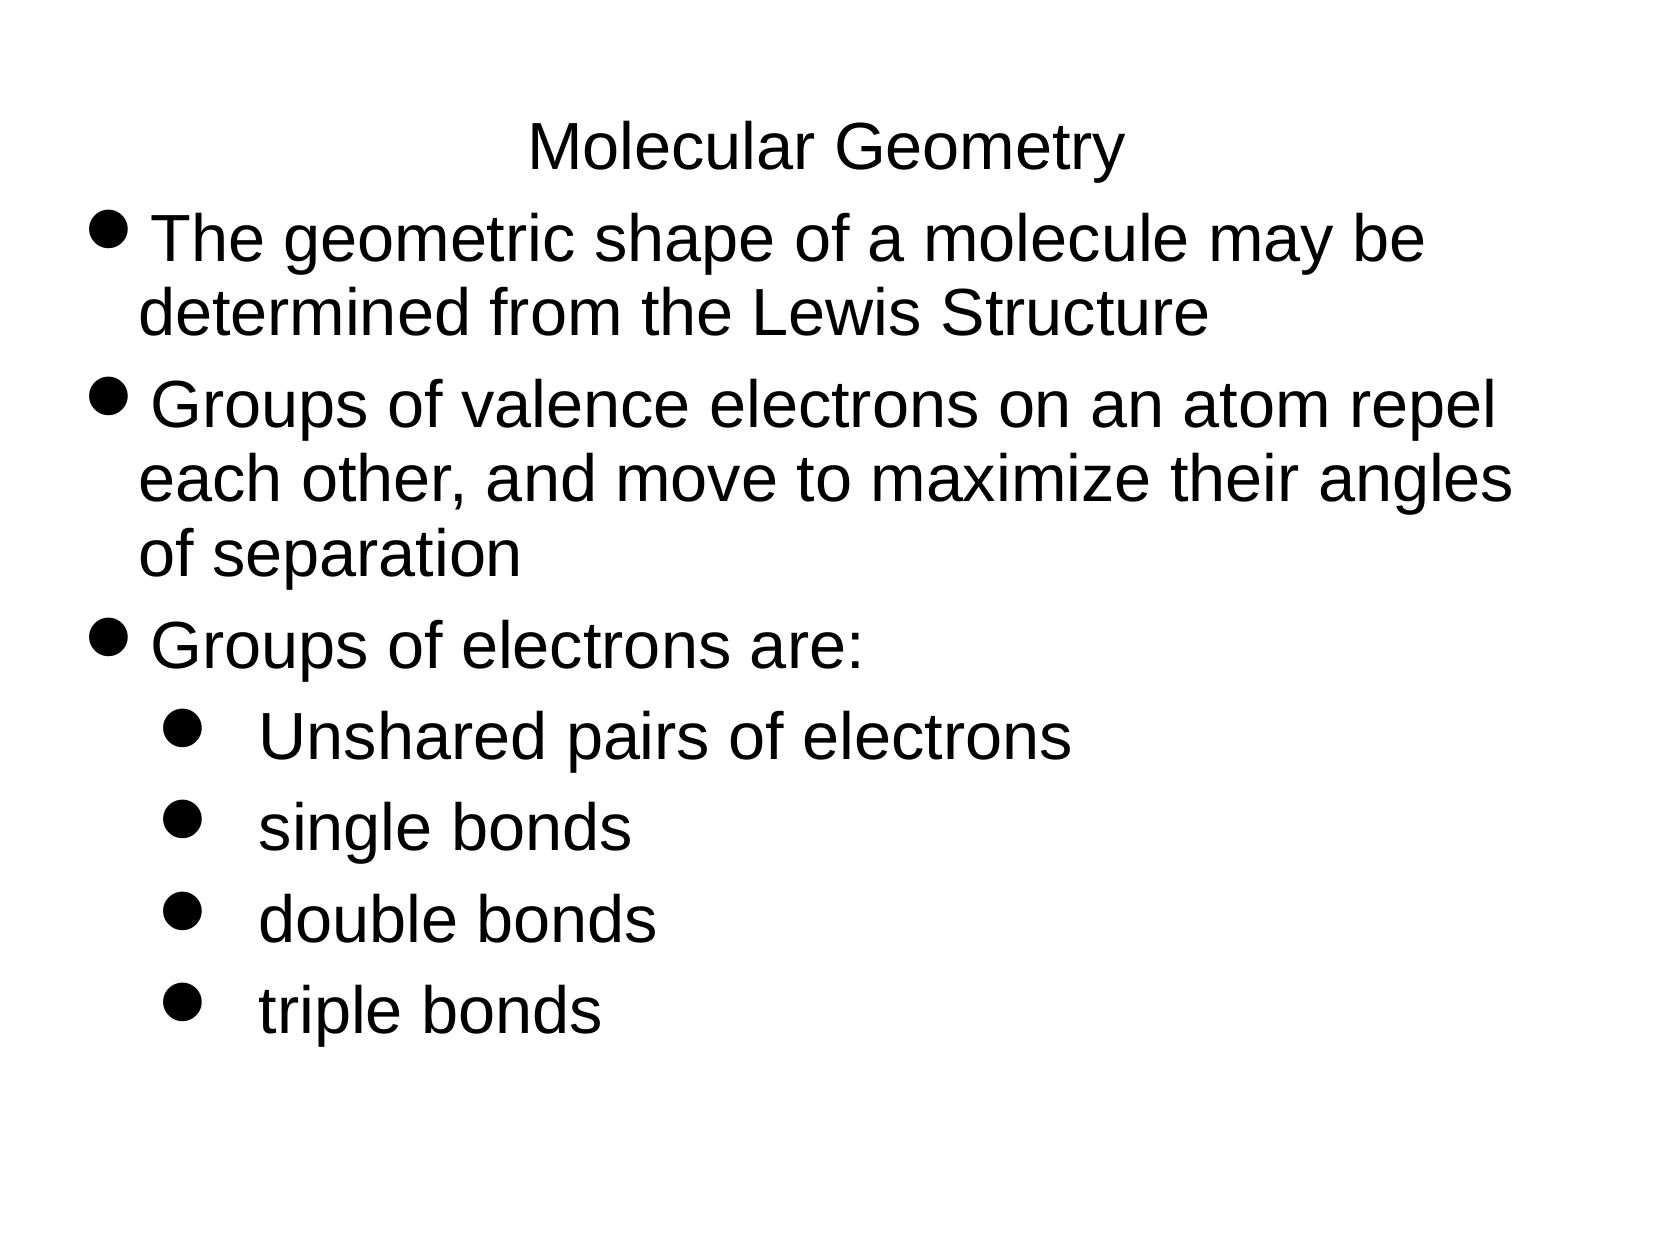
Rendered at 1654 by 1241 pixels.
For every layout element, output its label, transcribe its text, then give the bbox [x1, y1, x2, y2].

text_box Molecular Geometry The geometric shape of a molecule may be determined from the Lewis Structure Groups of valence electrons on an atom repel each other, and move to maximize their angles of separation Groups of electrons are: Unshared pairs of electrons single bonds double bonds triple bonds [82, 29, 1571, 1128]
